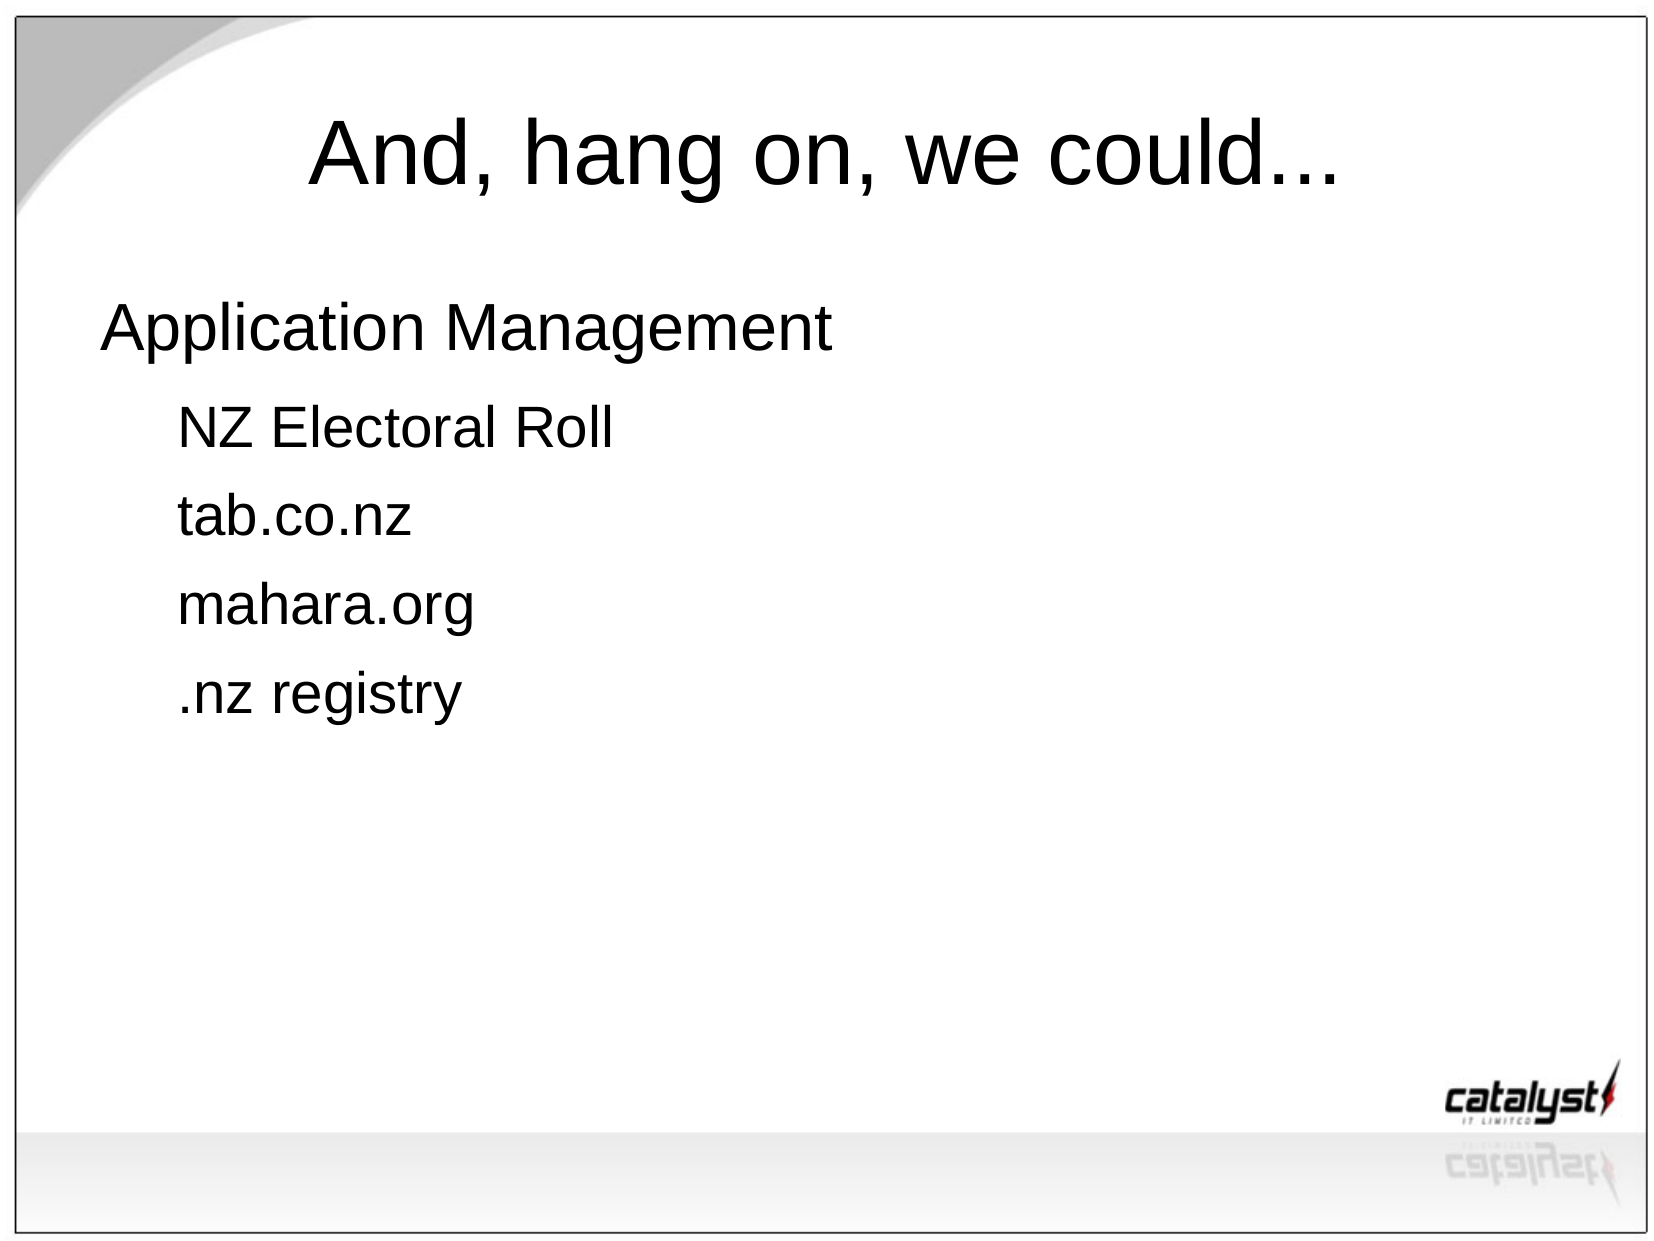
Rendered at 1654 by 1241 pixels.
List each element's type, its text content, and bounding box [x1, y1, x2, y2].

picture [4, 5, 1654, 1241]
list Application Management NZ Electoral Roll tab.co.nz mahara.org .nz registry [82, 290, 1571, 1094]
title And, hang on, we could... [82, 56, 1571, 250]
